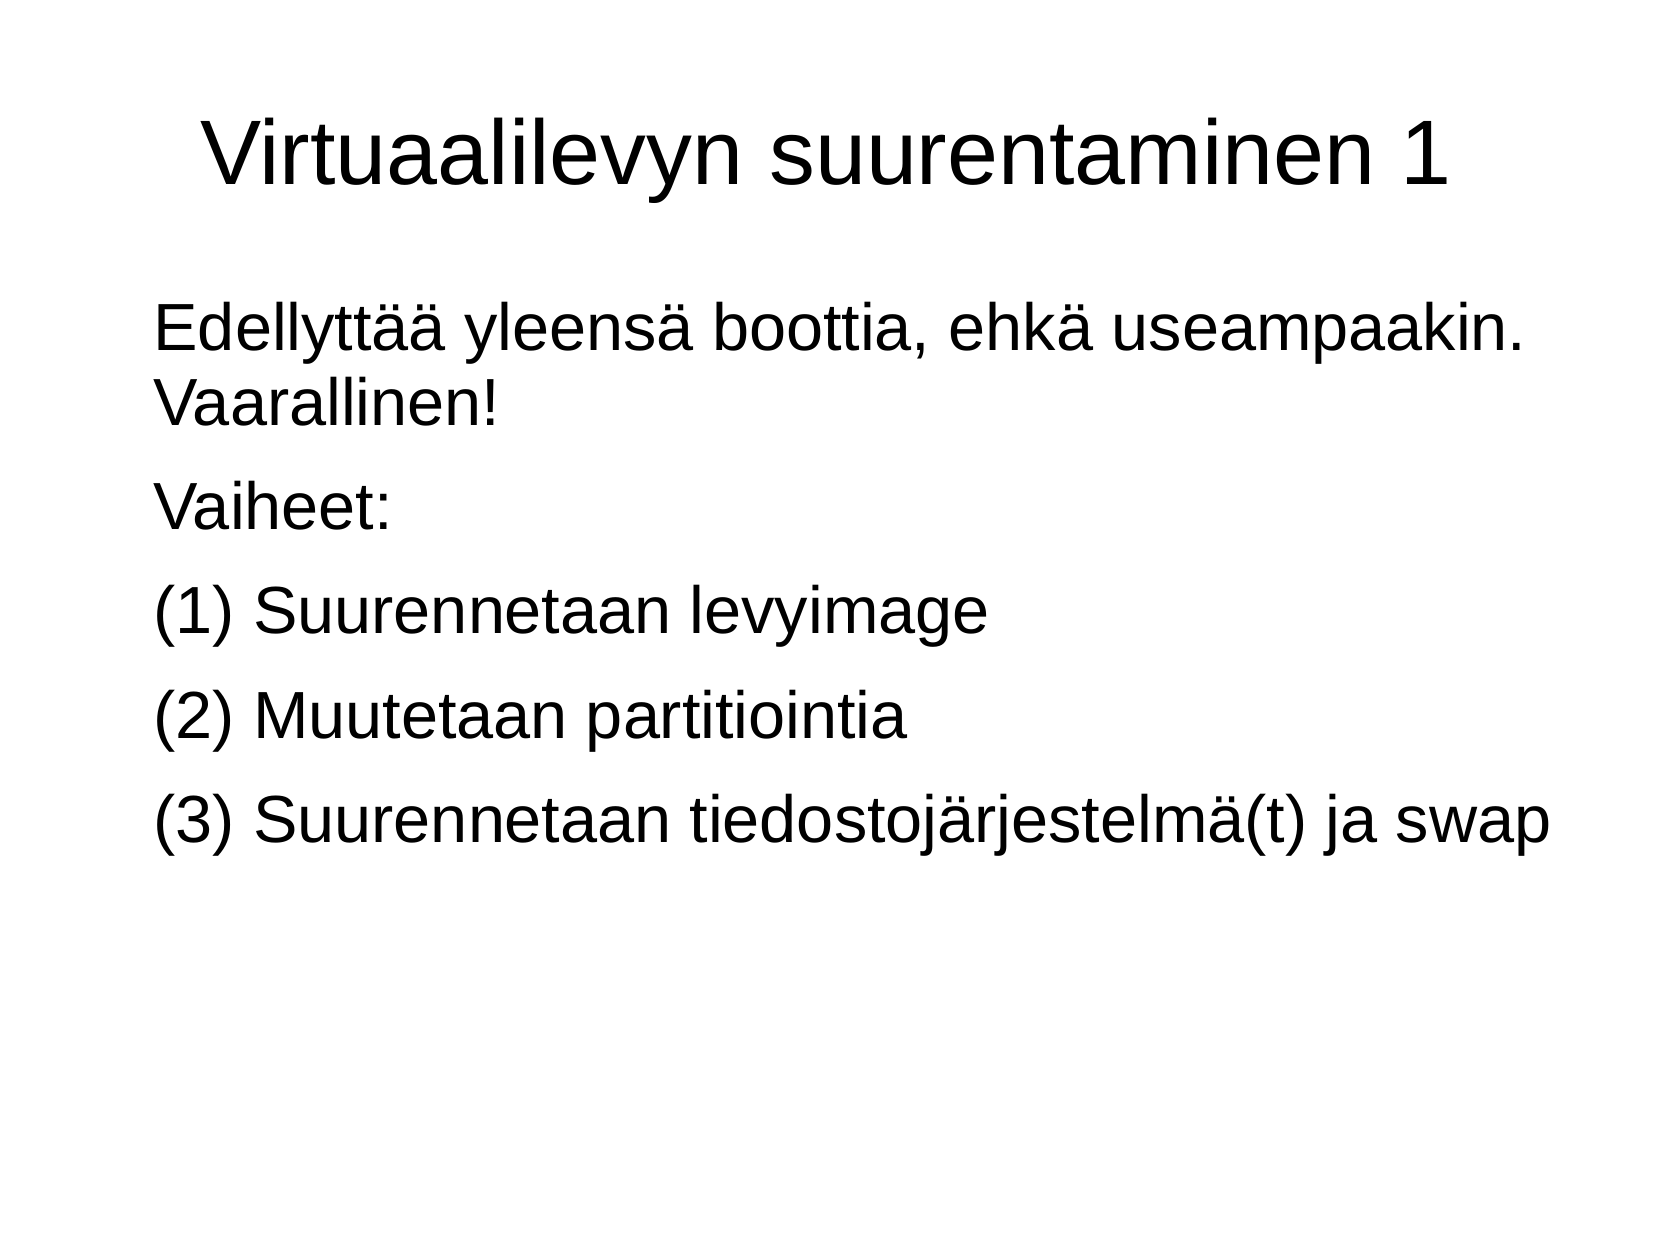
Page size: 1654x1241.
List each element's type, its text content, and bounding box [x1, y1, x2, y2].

title Virtuaalilevyn suurentaminen 1 [82, 49, 1571, 257]
list Edellyttää yleensä boottia, ehkä useampaakin. Vaarallinen! Vaiheet: (1) Suurennetaan levyimage (2) Muutetaan partitiointia (3) Suurennetaan tiedostojärjestelmä(t) ja swap [82, 290, 1571, 1010]
